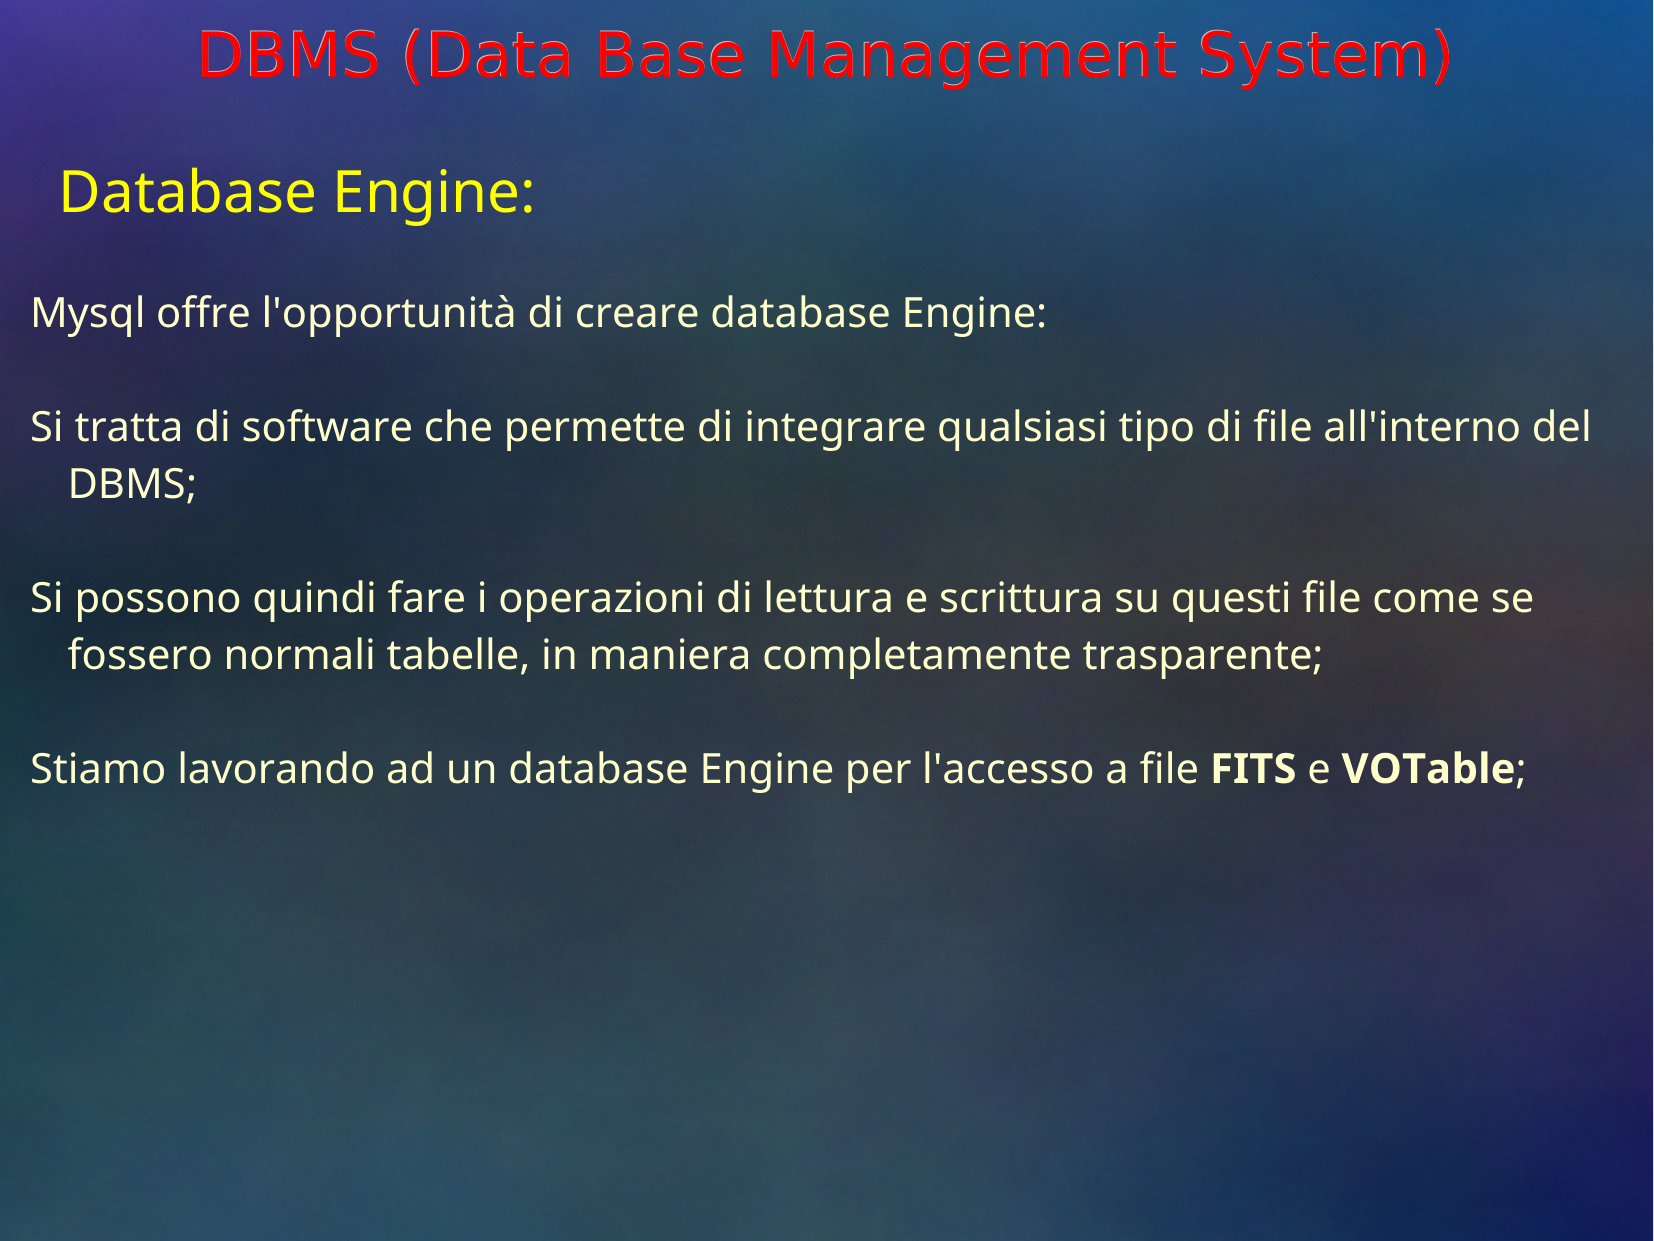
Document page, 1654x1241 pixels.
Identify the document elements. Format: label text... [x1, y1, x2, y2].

text_box Mysql offre l'opportunità di creare database Engine: Si tratta di software che permette di integrare qualsiasi tipo di file all'interno del DBMS; Si possono quindi fare i operazioni di lettura e scrittura su questi file come se fossero normali tabelle, in maniera completamente trasparente; Stiamo lavorando ad un database Engine per l'accesso a file FITS e VOTable; [29, 282, 1607, 862]
text_box Database Engine: [23, 150, 1540, 248]
picture [0, 0, 1654, 1241]
